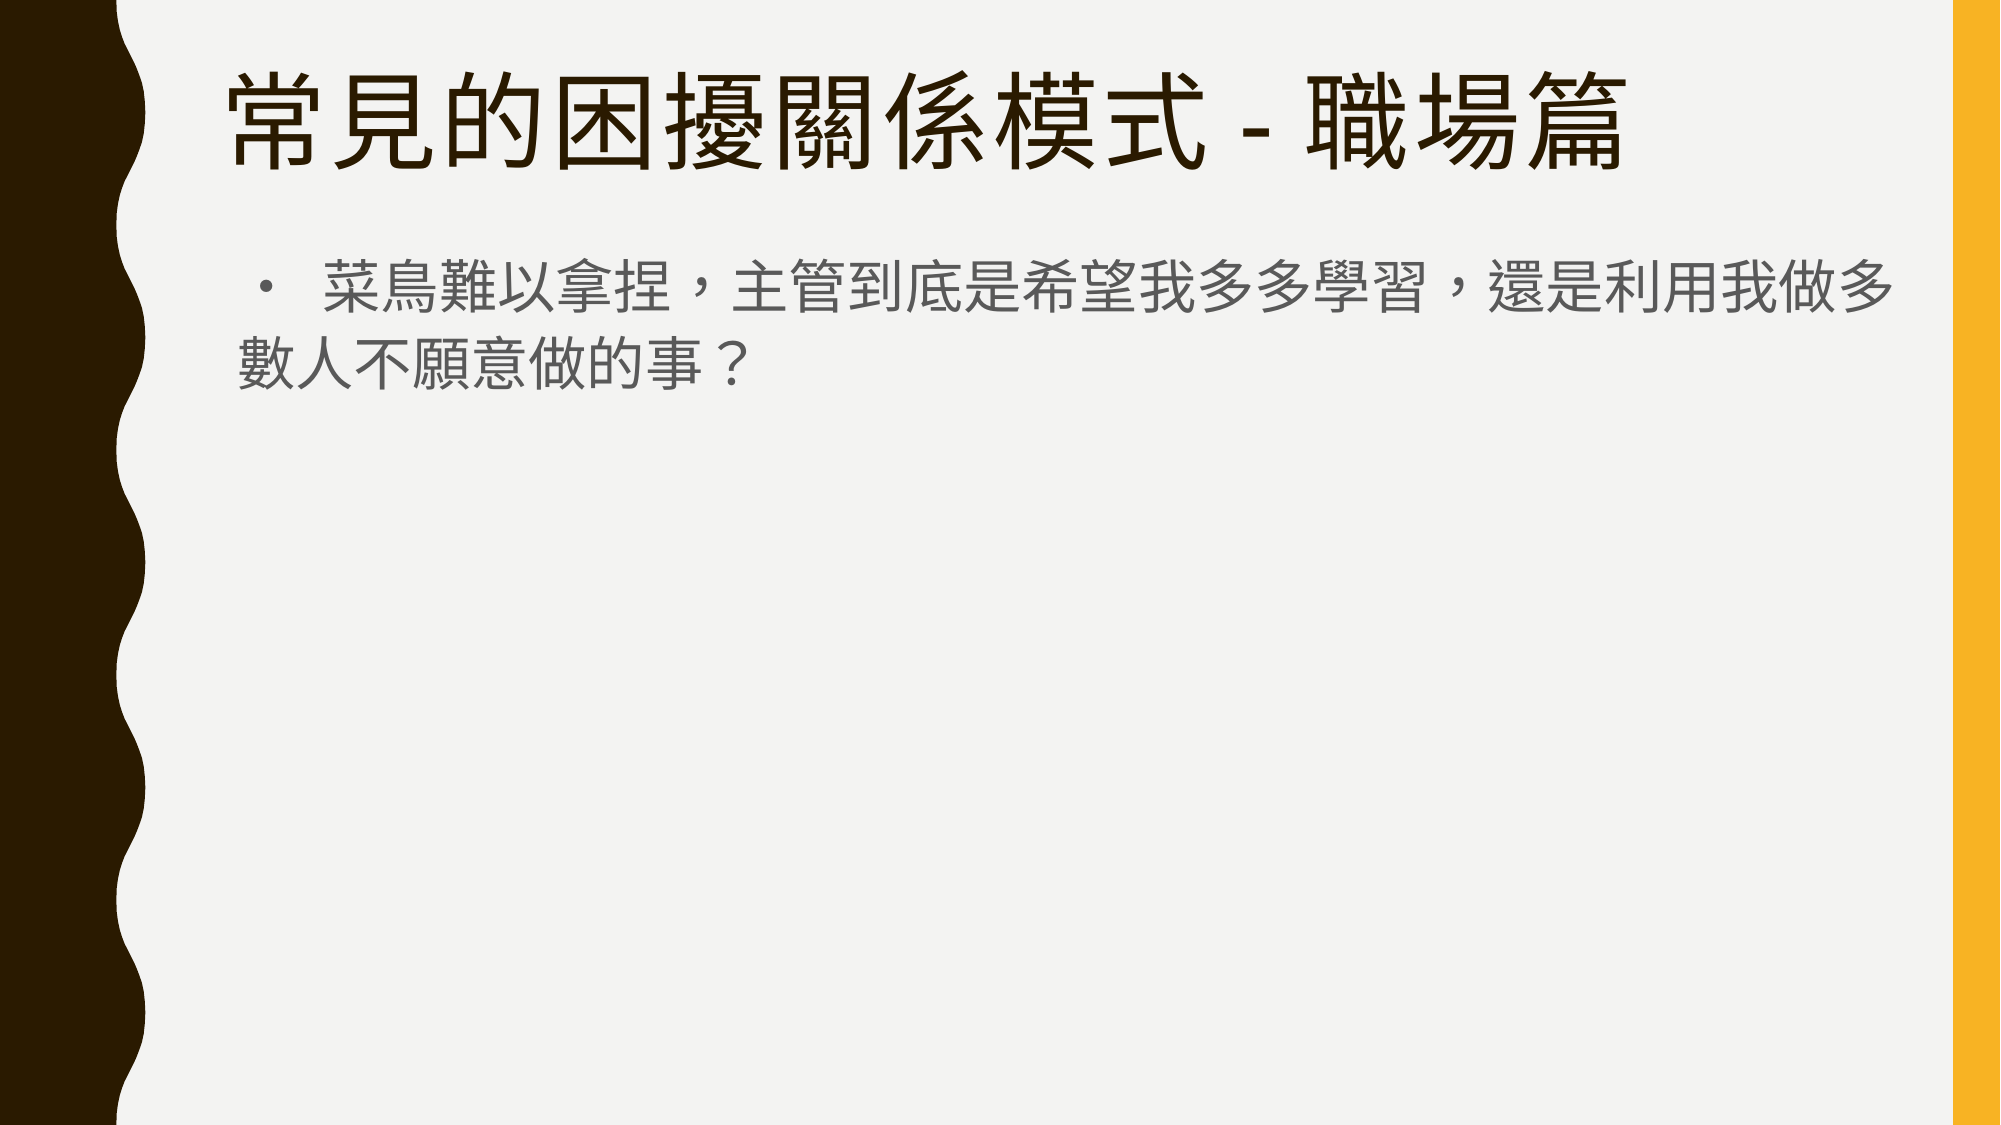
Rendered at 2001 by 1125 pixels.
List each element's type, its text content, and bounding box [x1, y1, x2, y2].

list ‧ 菜鳥難以拿捏，主管到底是希望我多多學習，還是利用我做多數人不願意做的事？ [222, 235, 1929, 1063]
title 常見的困擾關係模式-職場篇 [205, 62, 1876, 308]
